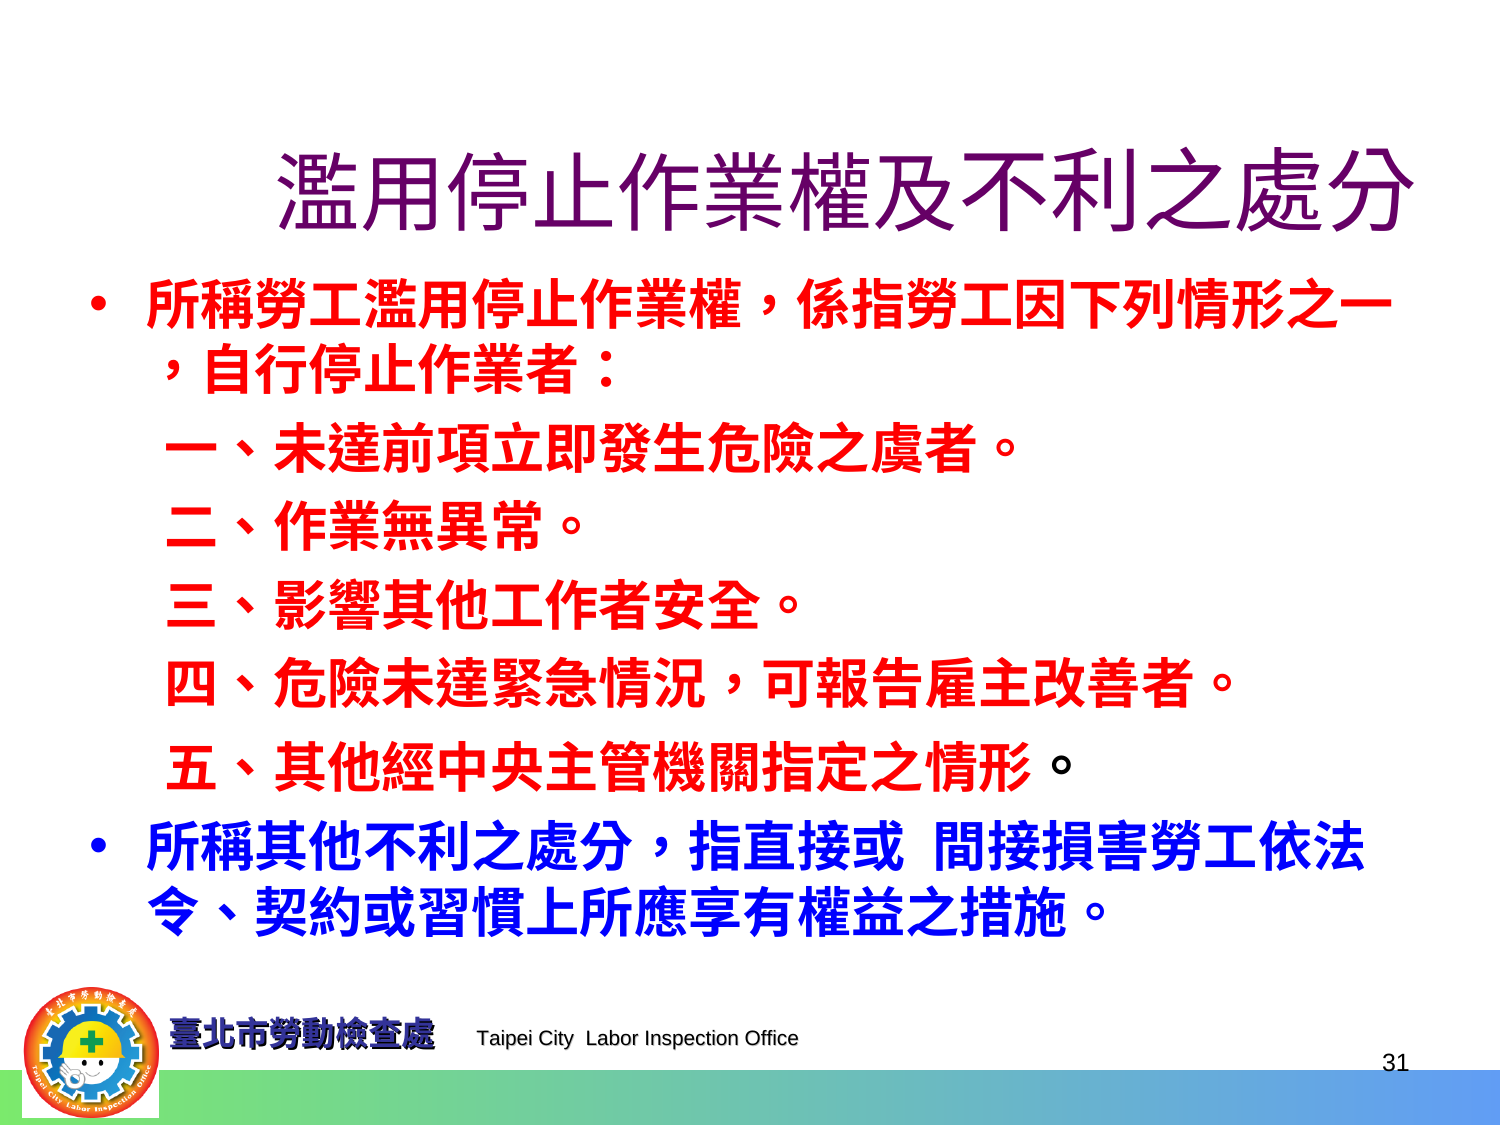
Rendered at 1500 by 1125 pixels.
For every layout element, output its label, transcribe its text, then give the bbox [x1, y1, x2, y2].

text_box <編號> [1074, 1024, 1426, 1100]
list 所稱勞工濫用停止作業權，係指勞工因下列情形之一，自行停止作業者： 一、未達前項立即發生危險之虞者。 二、作業無異常。 三、影響其他工作者安全。 四、危險未達緊急情況，可報告雇主改善者。 五、其他經中央主管機關指定之情形。 所稱其他不利之處分，指直接或 間接損害勞工依法令、契約或習慣上所應享有權益之措施。 [75, 262, 1426, 1005]
picture [22, 987, 159, 1118]
title 濫用停止作業權及不利之處分 [171, 125, 1500, 313]
